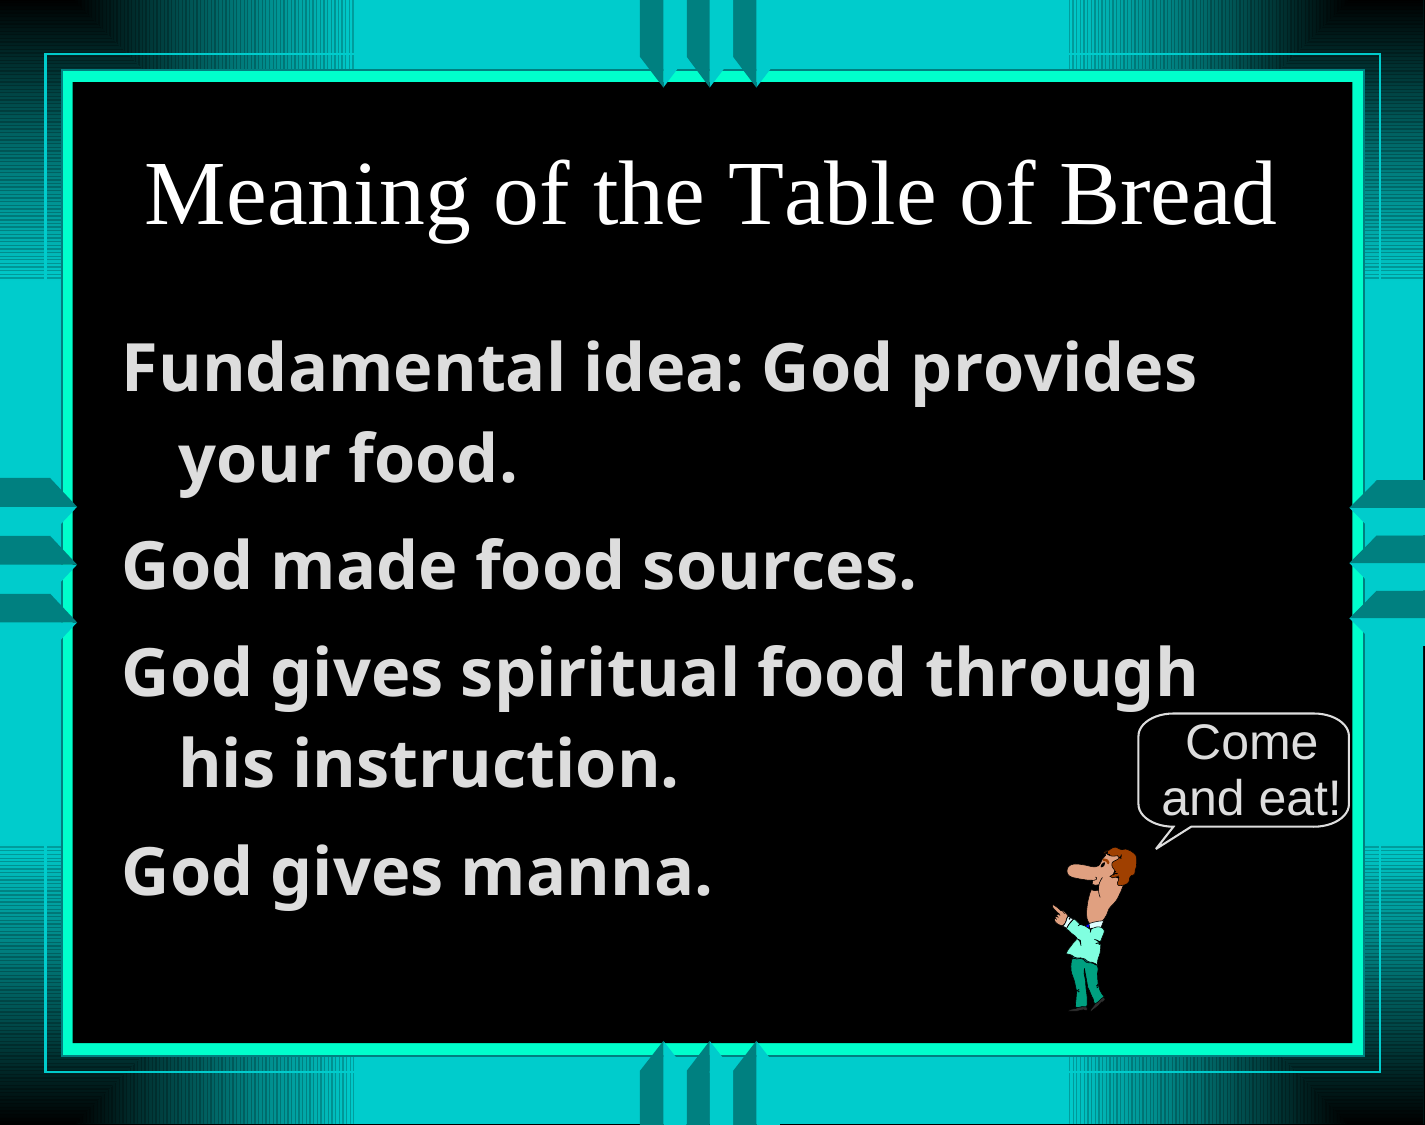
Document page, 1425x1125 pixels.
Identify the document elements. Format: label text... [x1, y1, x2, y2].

text_box Come and eat! [1138, 713, 1349, 849]
list Fundamental idea: God provides your food. God made food sources. God gives spiritual food through his instruction. God gives manna. [106, 312, 1319, 988]
title Meaning of the Table of Bread [106, 99, 1319, 288]
chart [1051, 846, 1138, 1013]
